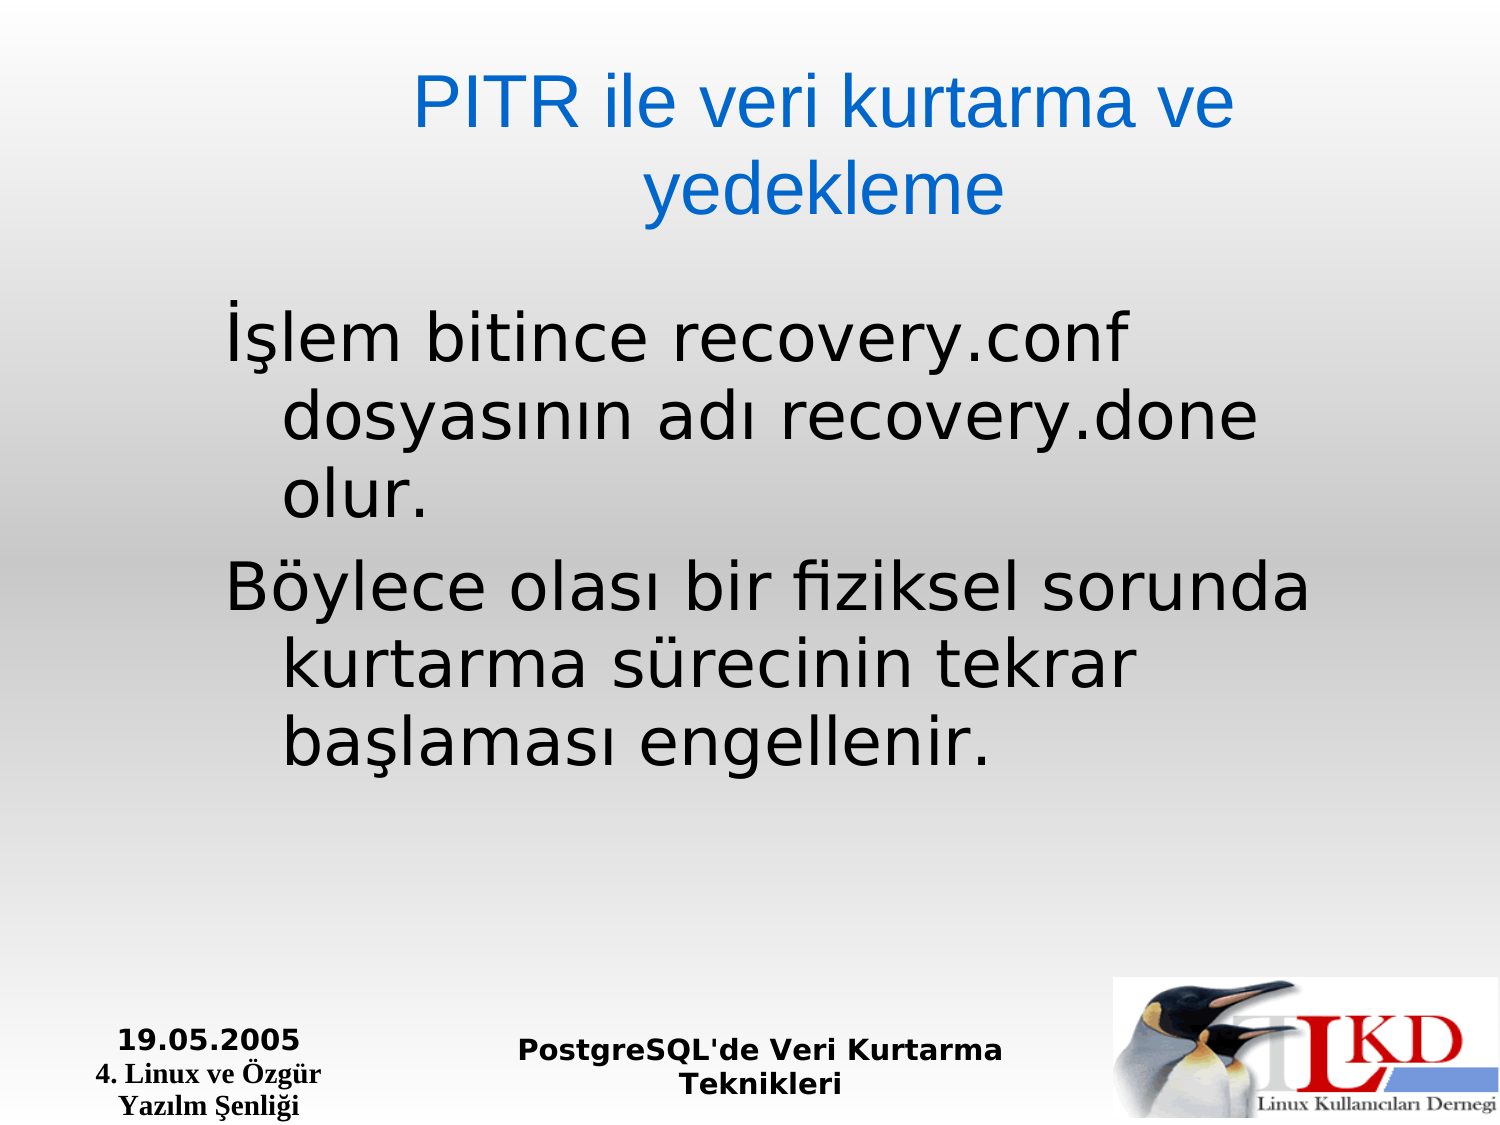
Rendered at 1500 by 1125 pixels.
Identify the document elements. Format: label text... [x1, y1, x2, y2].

picture [1113, 977, 1499, 1118]
list İşlem bitince recovery.conf dosyasının adı recovery.done olur. Böylece olası bir fiziksel sorunda kurtarma sürecinin tekrar başlaması engellenir. [224, 299, 1425, 975]
title PITR ile veri kurtarma ve yedekleme [224, 29, 1425, 257]
